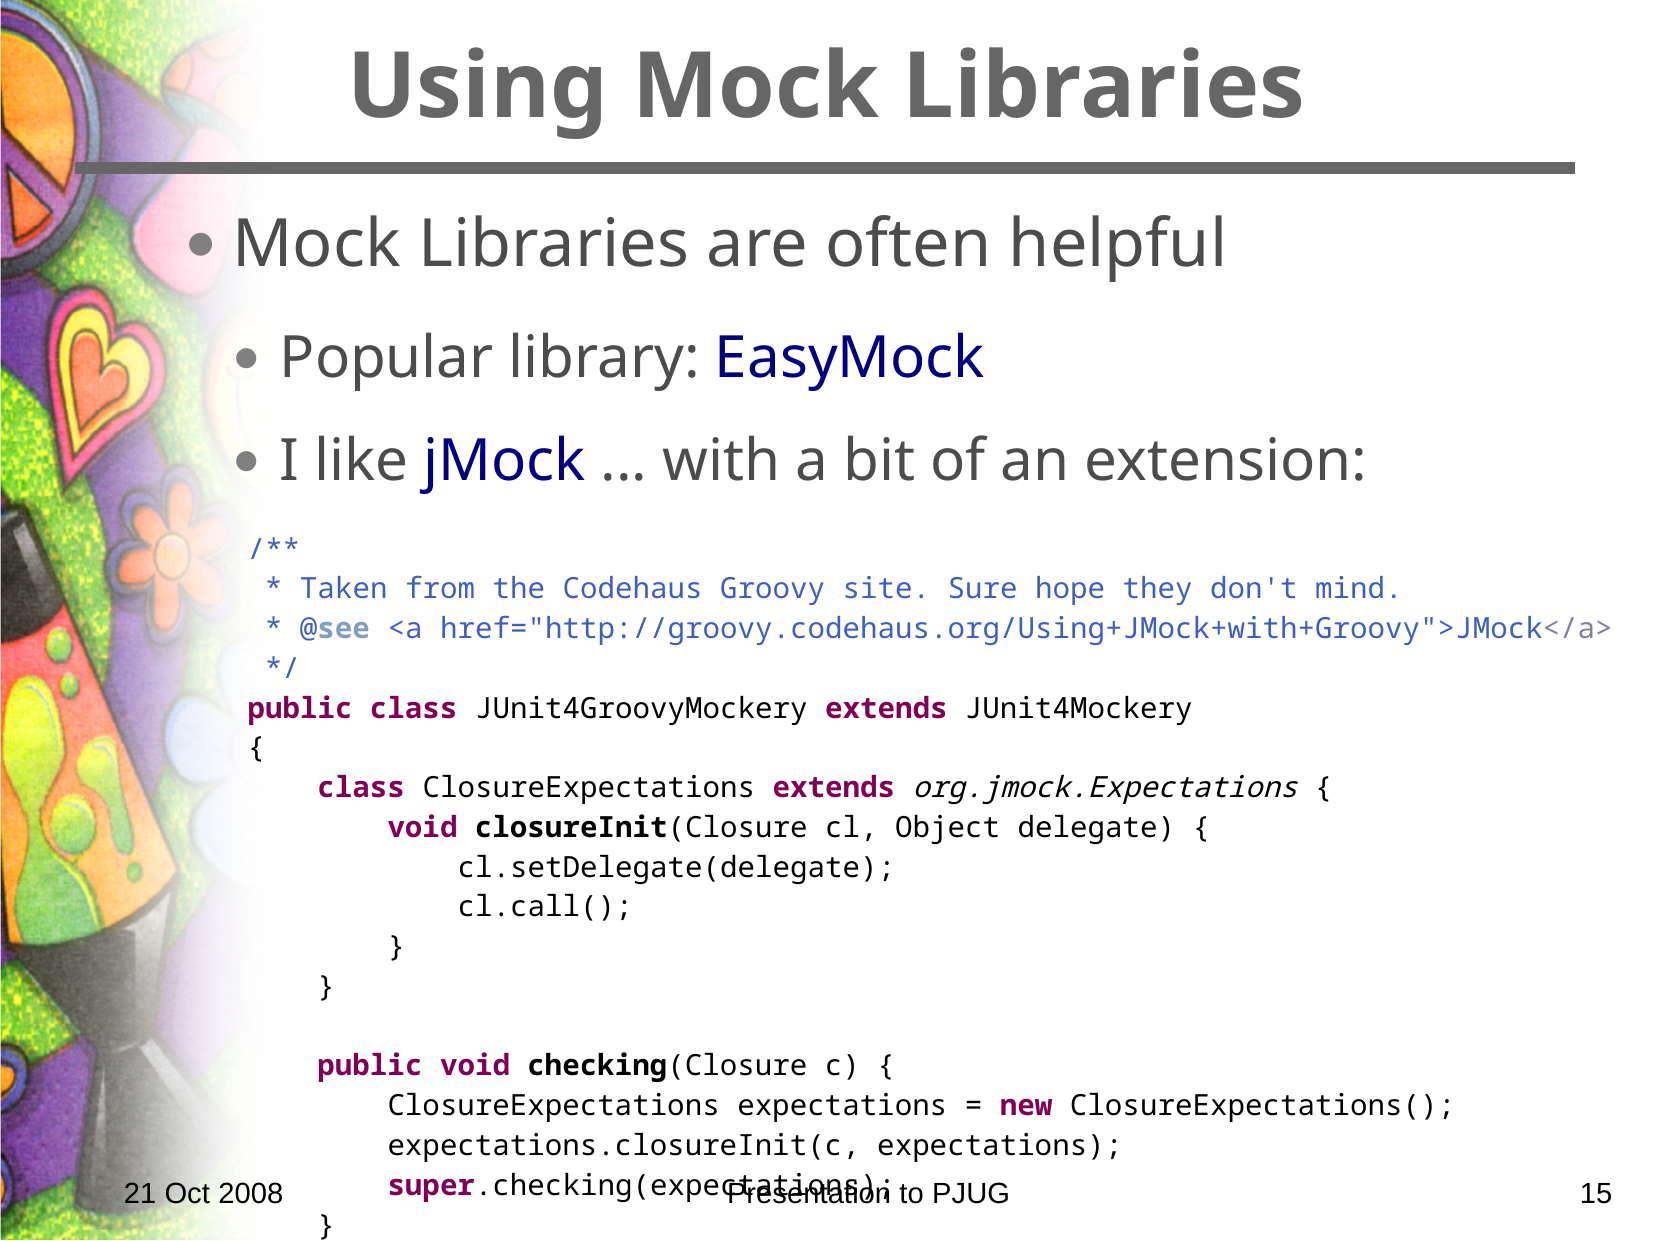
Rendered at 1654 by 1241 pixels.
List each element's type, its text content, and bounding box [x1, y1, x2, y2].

list Mock Libraries are often helpful Popular library: EasyMock I like jMock ... with a bit of an extension: [187, 195, 1613, 1080]
picture [0, 0, 413, 1240]
title Using Mock Libraries [82, 0, 1571, 186]
text_box /** * Taken from the Codehaus Groovy site. Sure hope they don't mind. * @see <a href="http://groovy.codehaus.org/Using+JMock+with+Groovy">JMock</a> */ public class JUnit4GroovyMockery extends JUnit4Mockery { class ClosureExpectations extends org.jmock.Expectations { void closureInit(Closure cl, Object delegate) { cl.setDelegate(delegate); cl.call(); } } public void checking(Closure c) { ClosureExpectations expectations = new ClosureExpectations(); expectations.closureInit(c, expectations); super.checking(expectations); } } [232, 520, 1654, 1145]
